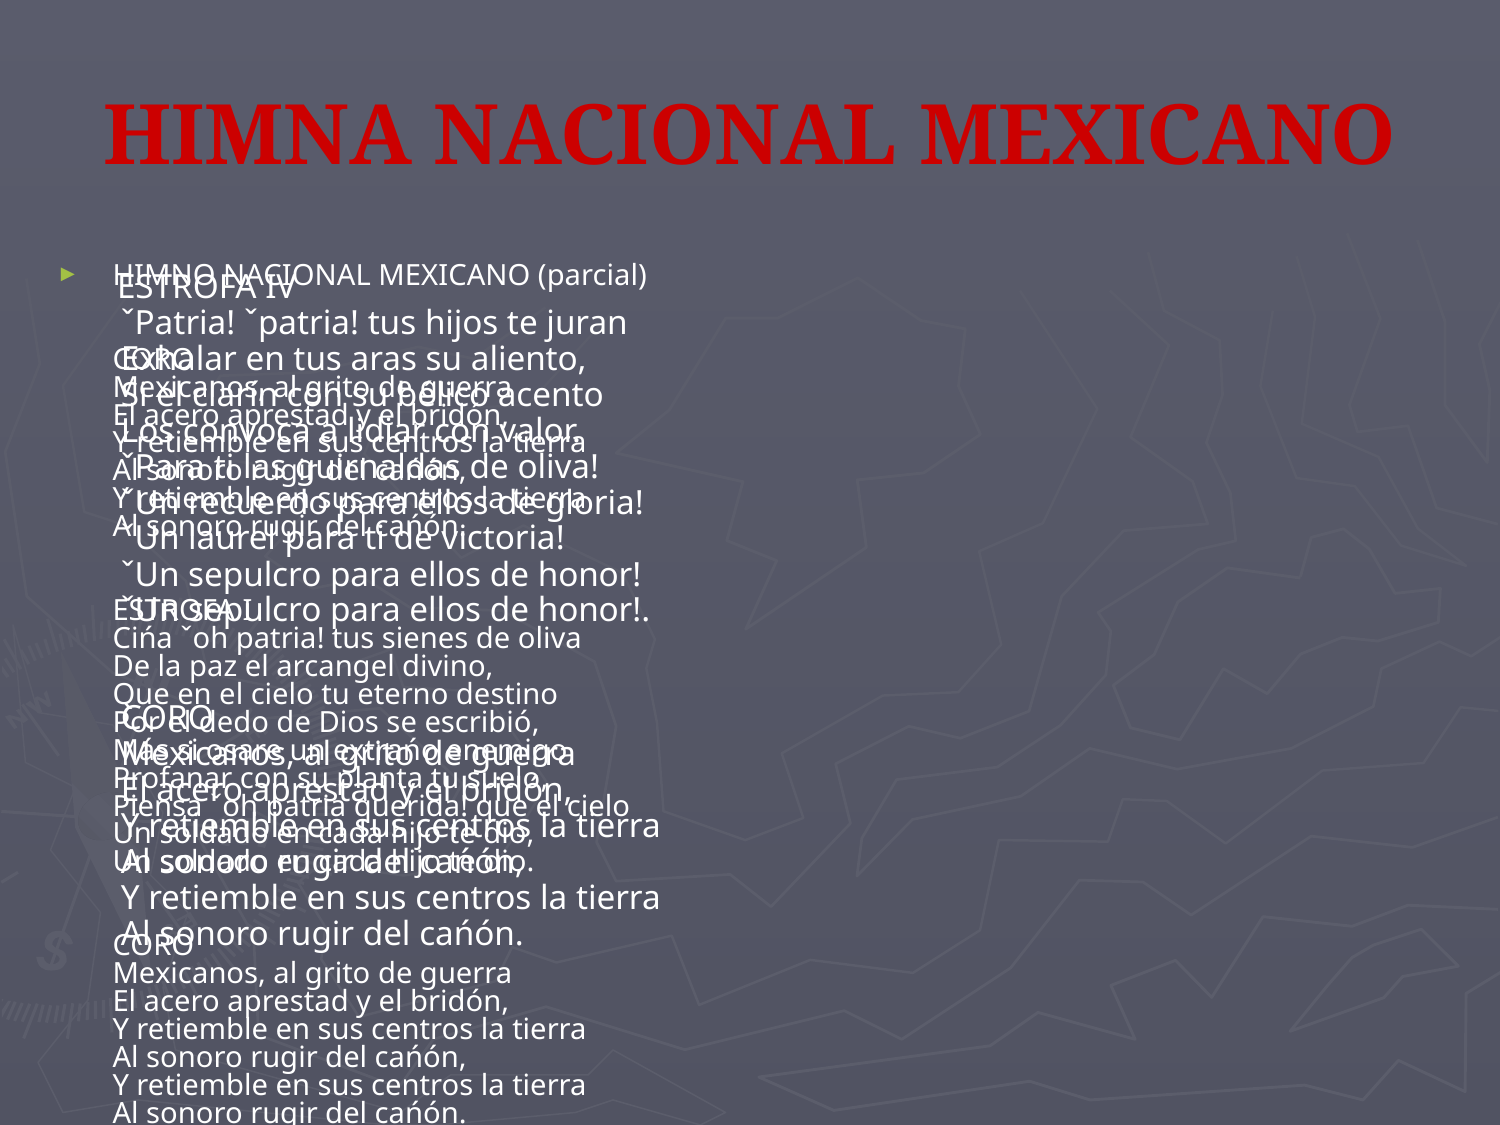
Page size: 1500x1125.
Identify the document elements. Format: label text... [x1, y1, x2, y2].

list ESTROFA IV ˇPatria! ˇpatria! tus hijos te juran Exhalar en tus aras su aliento, Si el clarín con su bélico acento Los convoca a lidiar con valor. ˇPara ti las guirnaldas de oliva! ˇUn recuerdo para ellos de gloria! ˇUn laurel para ti de victoria! ˇUn sepulcro para ellos de honor! ˇUn sepulcro para ellos de honor!. CORO Mexicanos, al grito de guerra El acero aprestad y el bridón, Y retiemble en sus centros la tierra Al sonoro rugir del cańón, Y retiemble en sus centros la tierra Al sonoro rugir del cańón. [49, 262, 1451, 1001]
list HIMNO NACIONAL MEXICANO (parcial) CORO Mexicanos, al grito de guerra El acero aprestad y el bridón, Y retiemble en sus centros la tierra Al sonoro rugir del cańón, Y retiemble en sus centros la tierra Al sonoro rugir del cańón. ESTROFA I Cińa ˇoh patria! tus sienes de oliva De la paz el arcangel divino, Que en el cielo tu eterno destino Por el dedo de Dios se escribió, Más si osare un extrańo enemigo Profanar con su planta tu suelo, Piensa ˇoh patria querida! que el cielo Un soldado en cada hijo te dio, Un soldado en cada hijo te dio. CORO Mexicanos, al grito de guerra El acero aprestad y el bridón, Y retiemble en sus centros la tierra Al sonoro rugir del cańón, Y retiemble en sus centros la tierra Al sonoro rugir del cańón. [41, 255, 730, 994]
title HIMNA NACIONAL MEXICANO [49, 37, 1451, 225]
